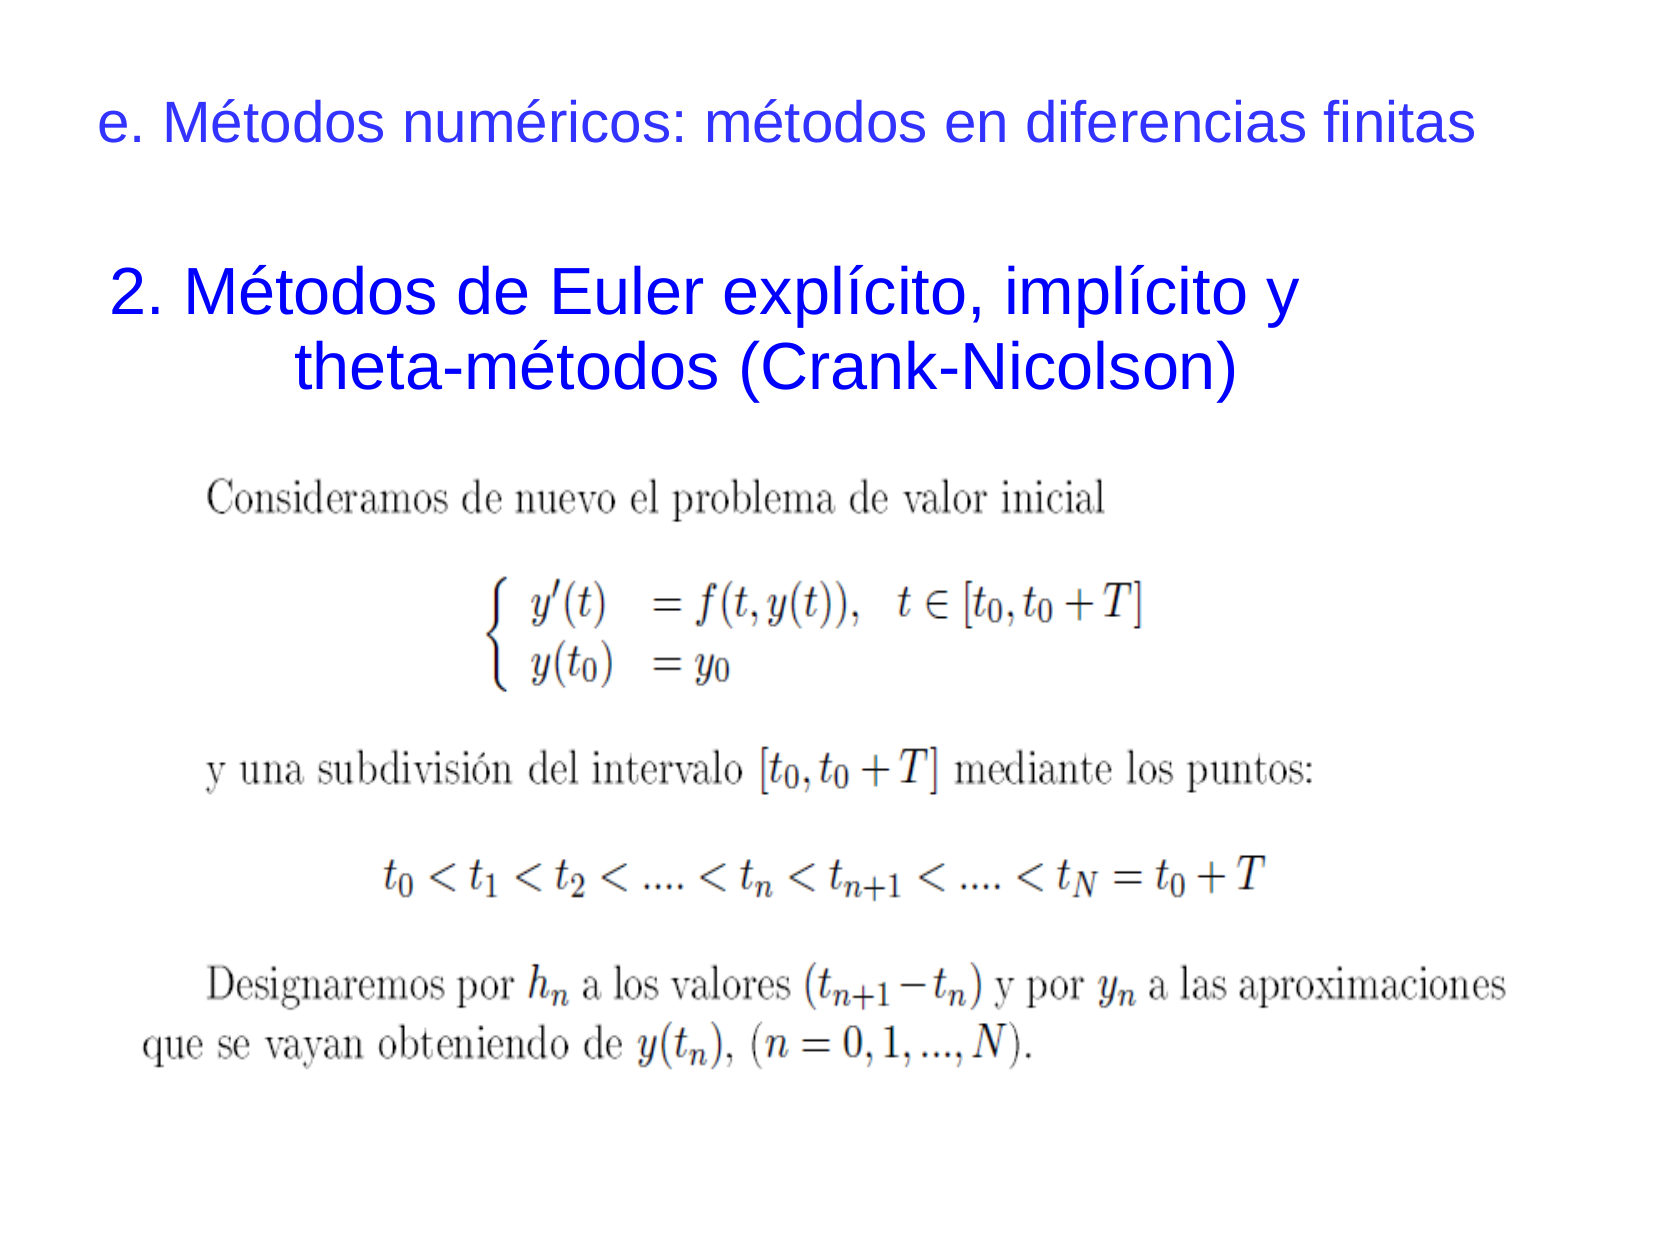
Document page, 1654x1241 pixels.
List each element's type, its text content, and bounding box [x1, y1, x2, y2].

text_box 2. Métodos de Euler explícito, implícito y theta-métodos (Crank-Nicolson) [94, 247, 1397, 417]
text_box e. Métodos numéricos: métodos en diferencias finitas [82, 82, 1504, 166]
picture [94, 447, 1571, 1111]
